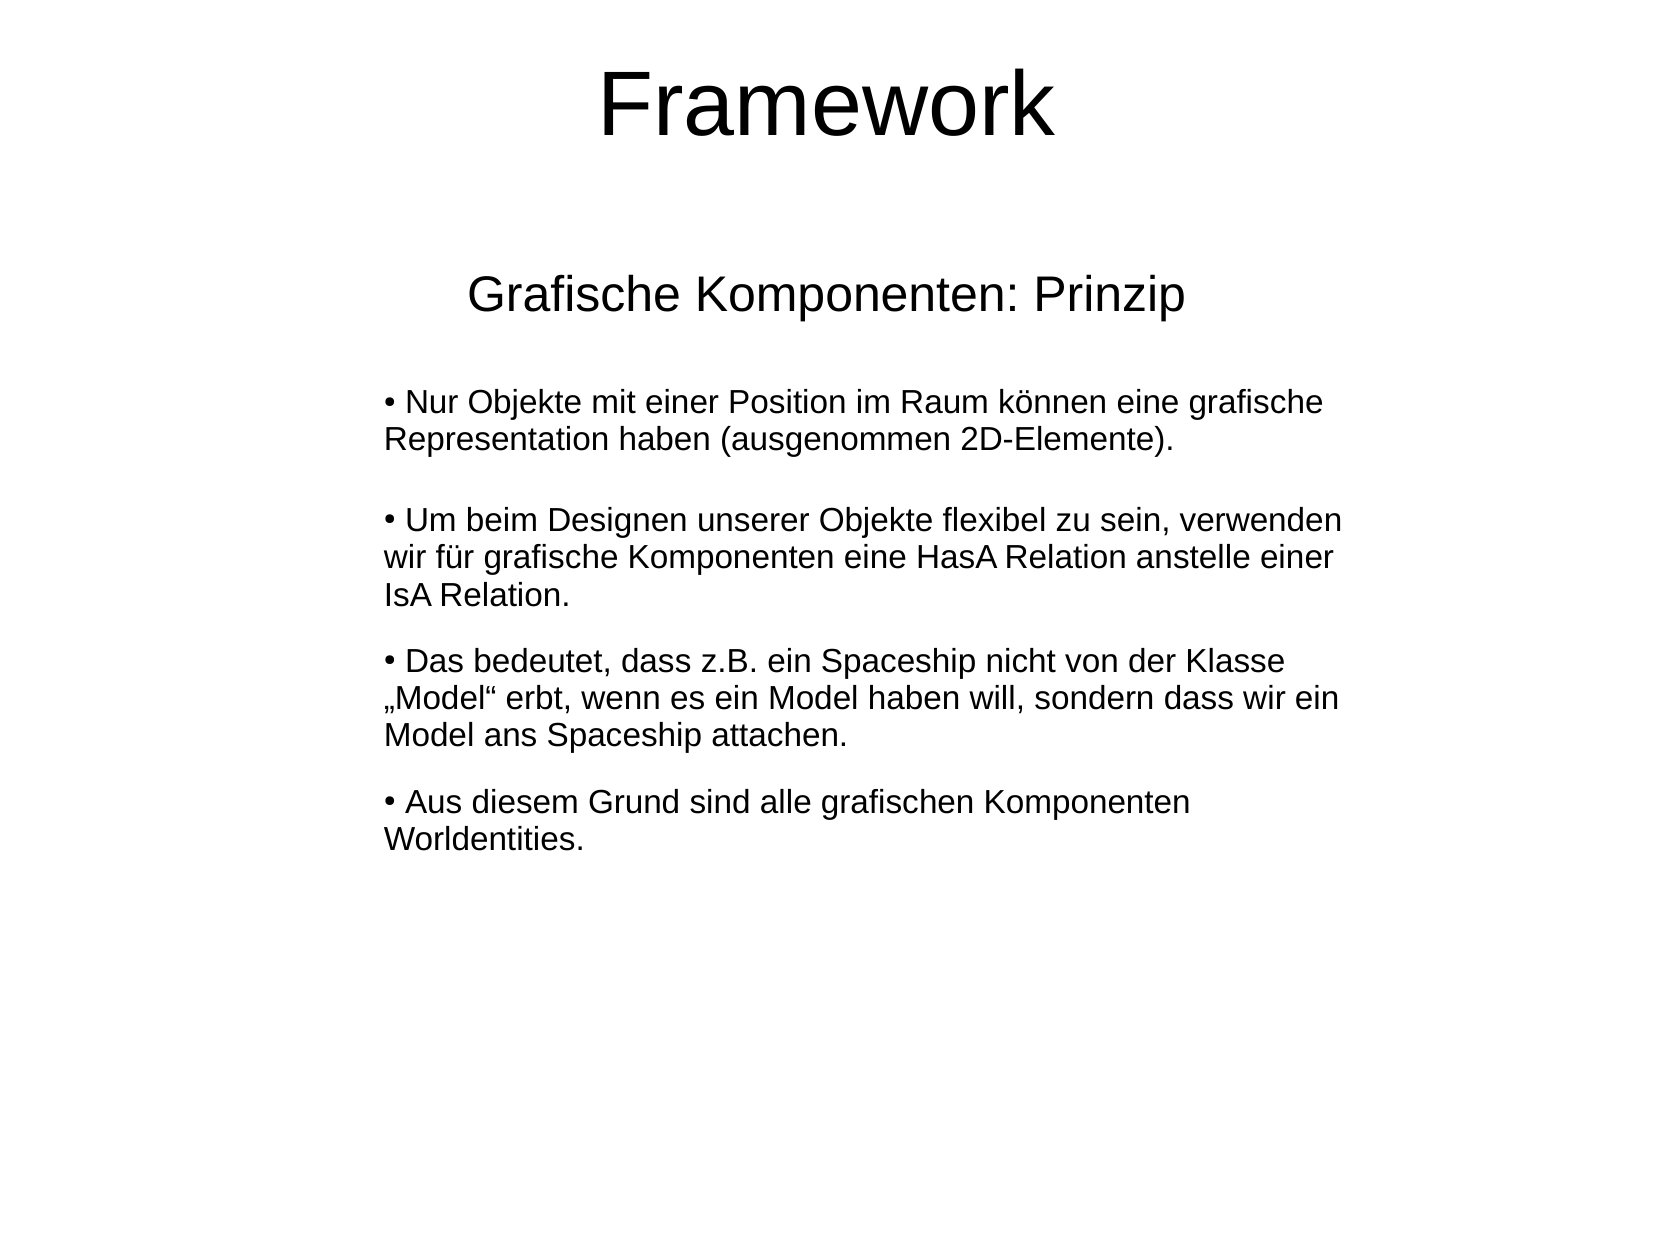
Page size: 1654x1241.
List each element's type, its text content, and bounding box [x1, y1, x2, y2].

title Framework [82, 0, 1571, 208]
text_box Grafische Komponenten: Prinzip [82, 265, 1571, 325]
subtitle Nur Objekte mit einer Position im Raum können eine grafische Representation haben (ausgenommen 2D-Elemente). [383, 383, 1359, 473]
text_box Um beim Designen unserer Objekte flexibel zu sein, verwenden wir für grafische Komponenten eine HasA Relation anstelle einer IsA Relation. Das bedeutet, dass z.B. ein Spaceship nicht von der Klasse „Model“ erbt, wenn es ein Model haben will, sondern dass wir ein Model ans Spaceship attachen. Aus diesem Grund sind alle grafischen Komponenten Worldentities. [383, 501, 1359, 860]
